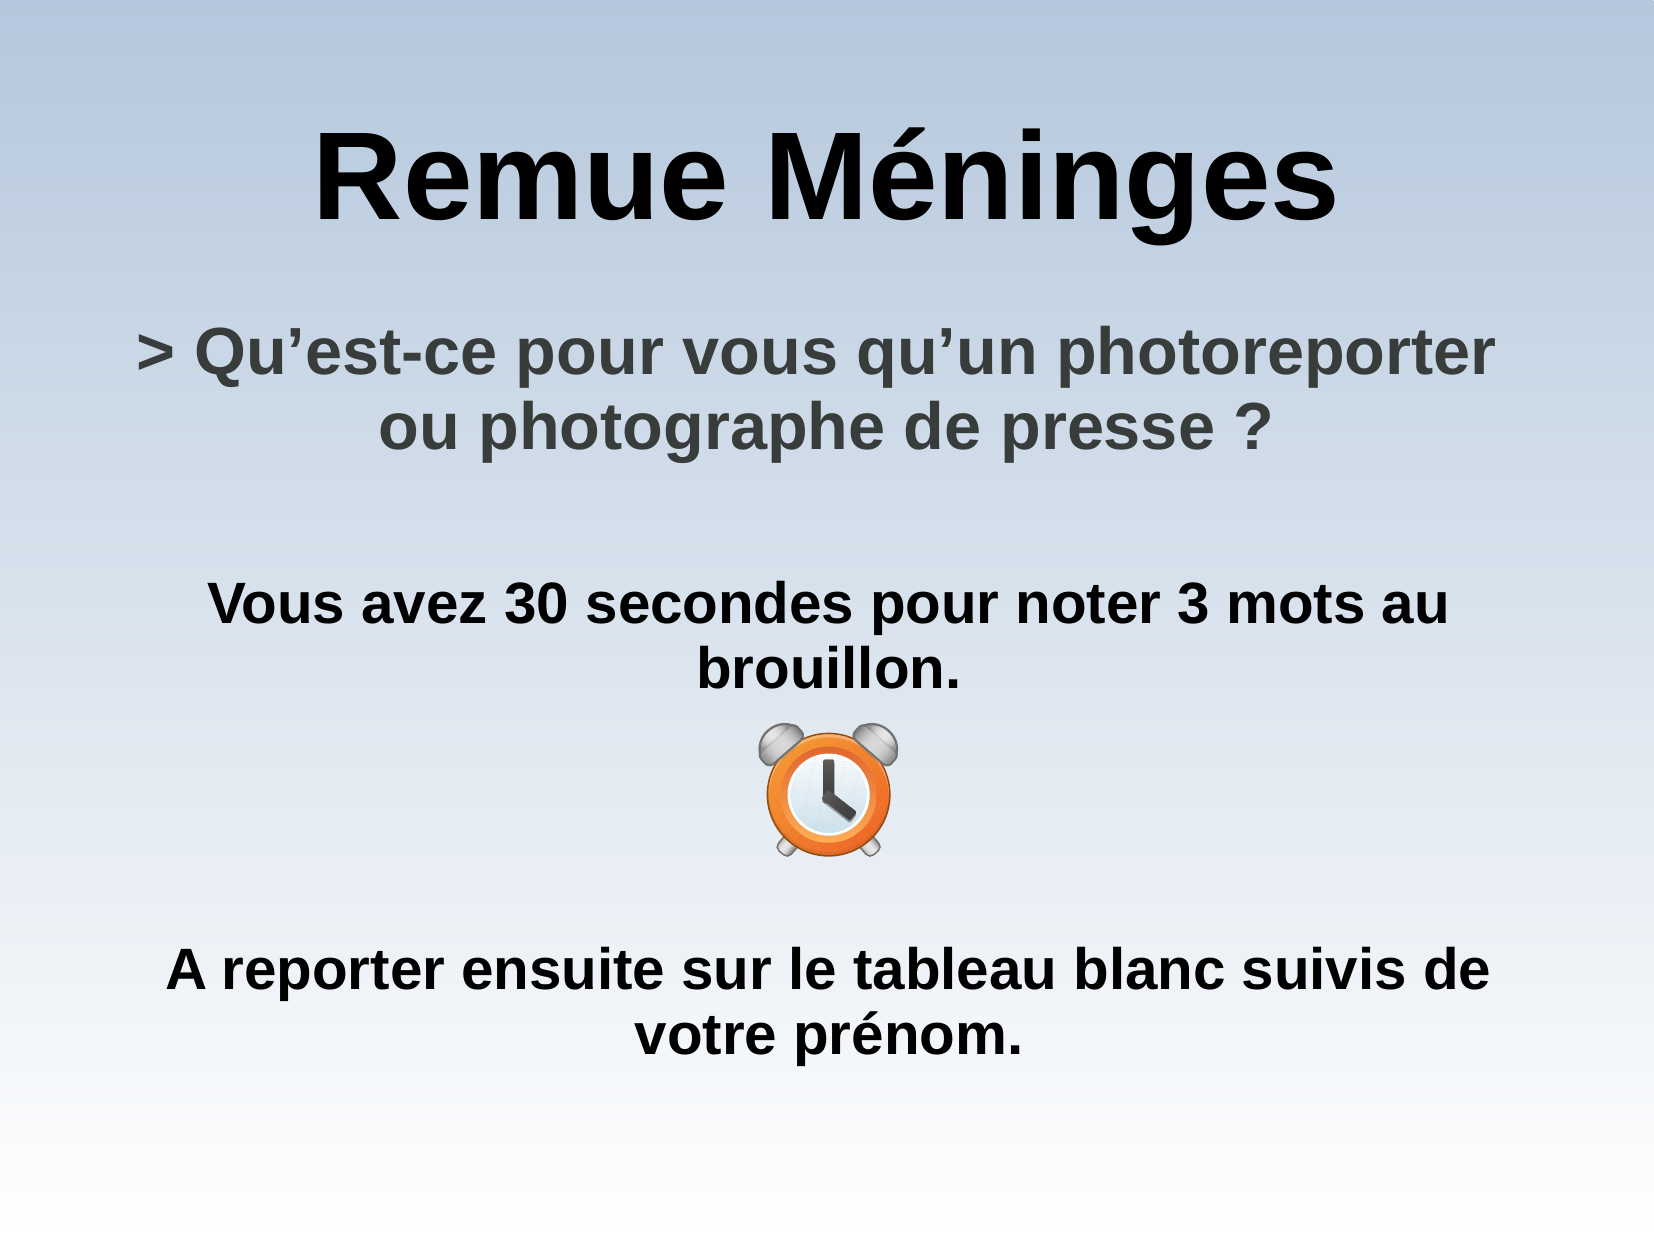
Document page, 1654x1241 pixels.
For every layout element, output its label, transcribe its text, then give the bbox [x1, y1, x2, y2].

text_box Vous avez 30 secondes pour noter 3 mots au brouillon. A reporter ensuite sur le tableau blanc suivis de votre prénom. [120, 570, 1538, 1067]
picture [749, 711, 908, 869]
subtitle > Qu’est-ce pour vous qu’un photoreporter ou photographe de presse ? [82, 297, 1571, 481]
title Remue Méninges [82, 73, 1571, 281]
